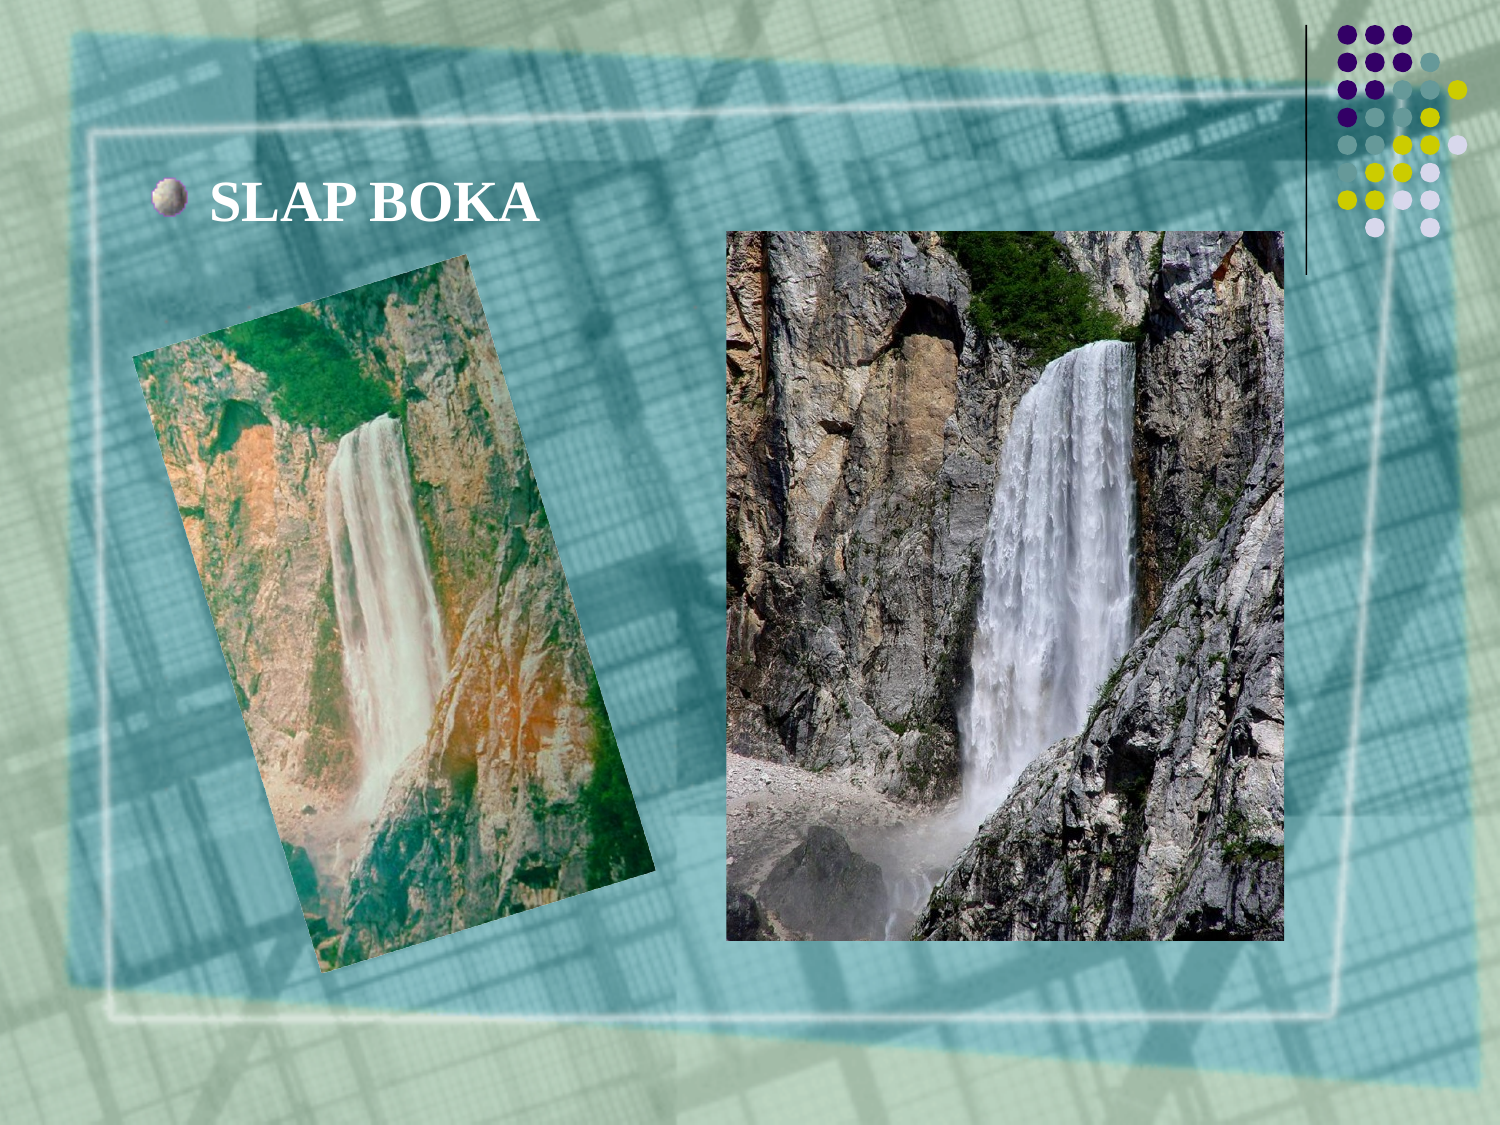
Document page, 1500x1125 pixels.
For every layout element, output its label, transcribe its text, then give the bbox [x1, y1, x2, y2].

text_box SLAP BOKA [133, 155, 556, 241]
picture [0, 0, 1500, 1125]
